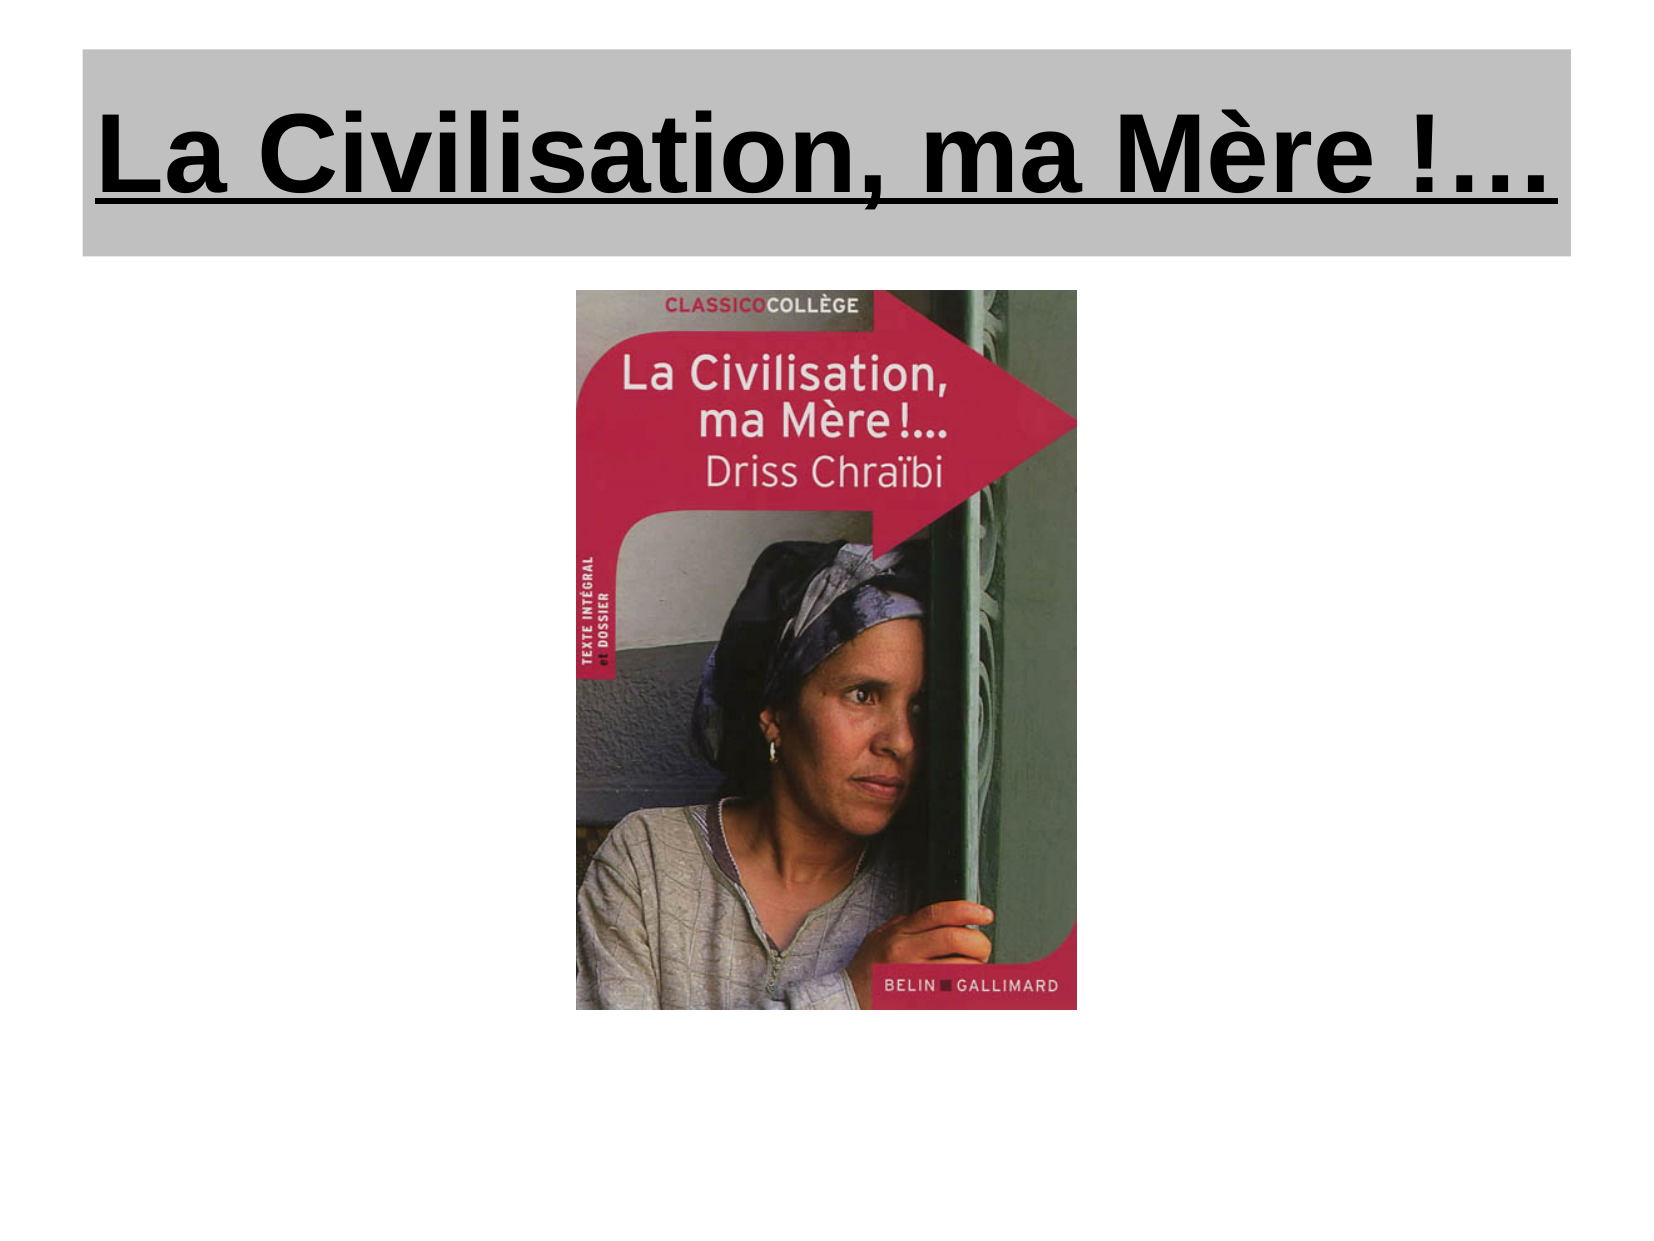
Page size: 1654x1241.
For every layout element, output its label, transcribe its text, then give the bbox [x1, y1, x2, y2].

title La Civilisation, ma Mère !… [82, 49, 1571, 257]
picture [576, 290, 1077, 1010]
